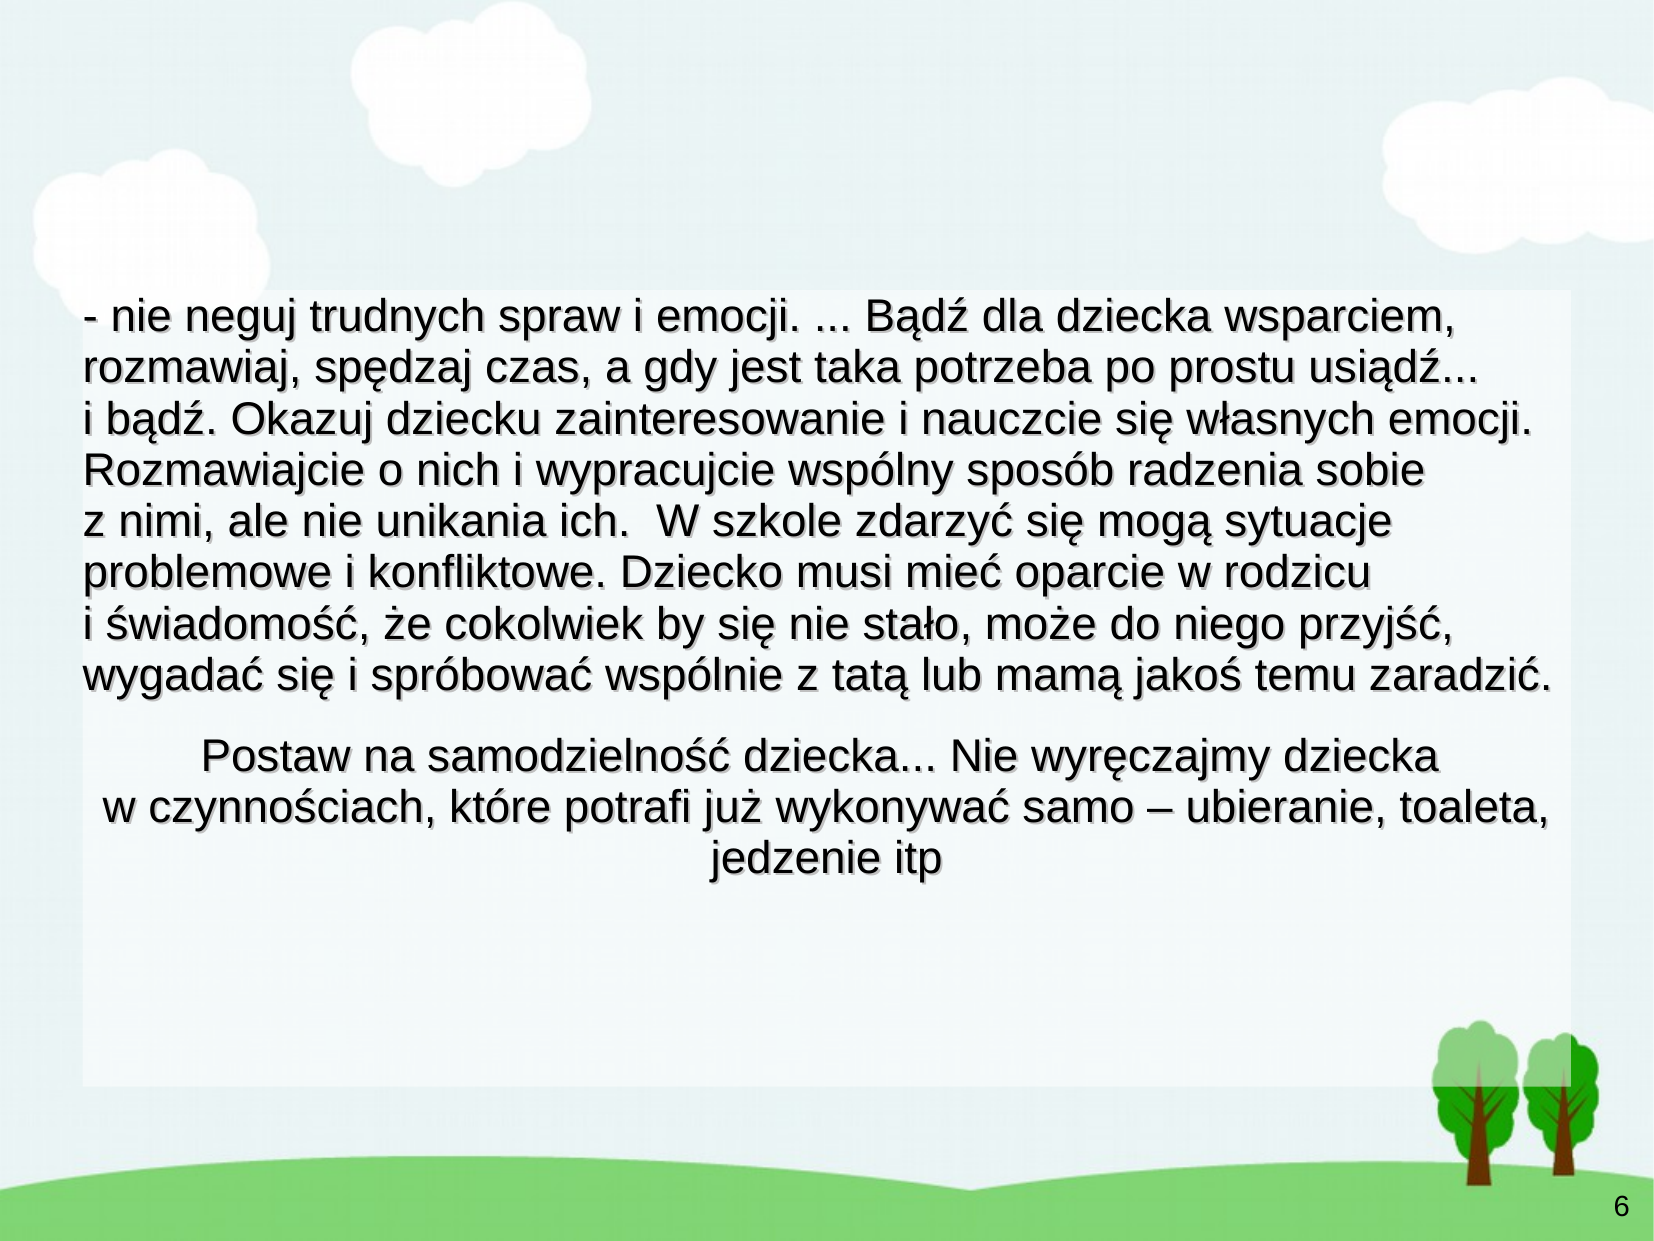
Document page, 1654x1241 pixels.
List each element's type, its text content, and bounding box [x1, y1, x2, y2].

list - nie neguj trudnych spraw i emocji. ... Bądź dla dziecka wsparciem, rozmawiaj, spędzaj czas, a gdy jest taka potrzeba po prostu usiądź... i bądź. Okazuj dziecku zainteresowanie i nauczcie się własnych emocji. Rozmawiajcie o nich i wypracujcie wspólny sposób radzenia sobie z nimi, ale nie unikania ich. W szkole zdarzyć się mogą sytuacje problemowe i konfliktowe. Dziecko musi mieć oparcie w rodzicu i świadomość, że cokolwiek by się nie stało, może do niego przyjść, wygadać się i spróbować wspólnie z tatą lub mamą jakoś temu zaradzić. Postaw na samodzielność dziecka... Nie wyręczajmy dziecka w czynnościach, które potrafi już wykonywać samo – ubieranie, toaleta, jedzenie itp [82, 290, 1571, 1087]
picture [0, 0, 1654, 1241]
